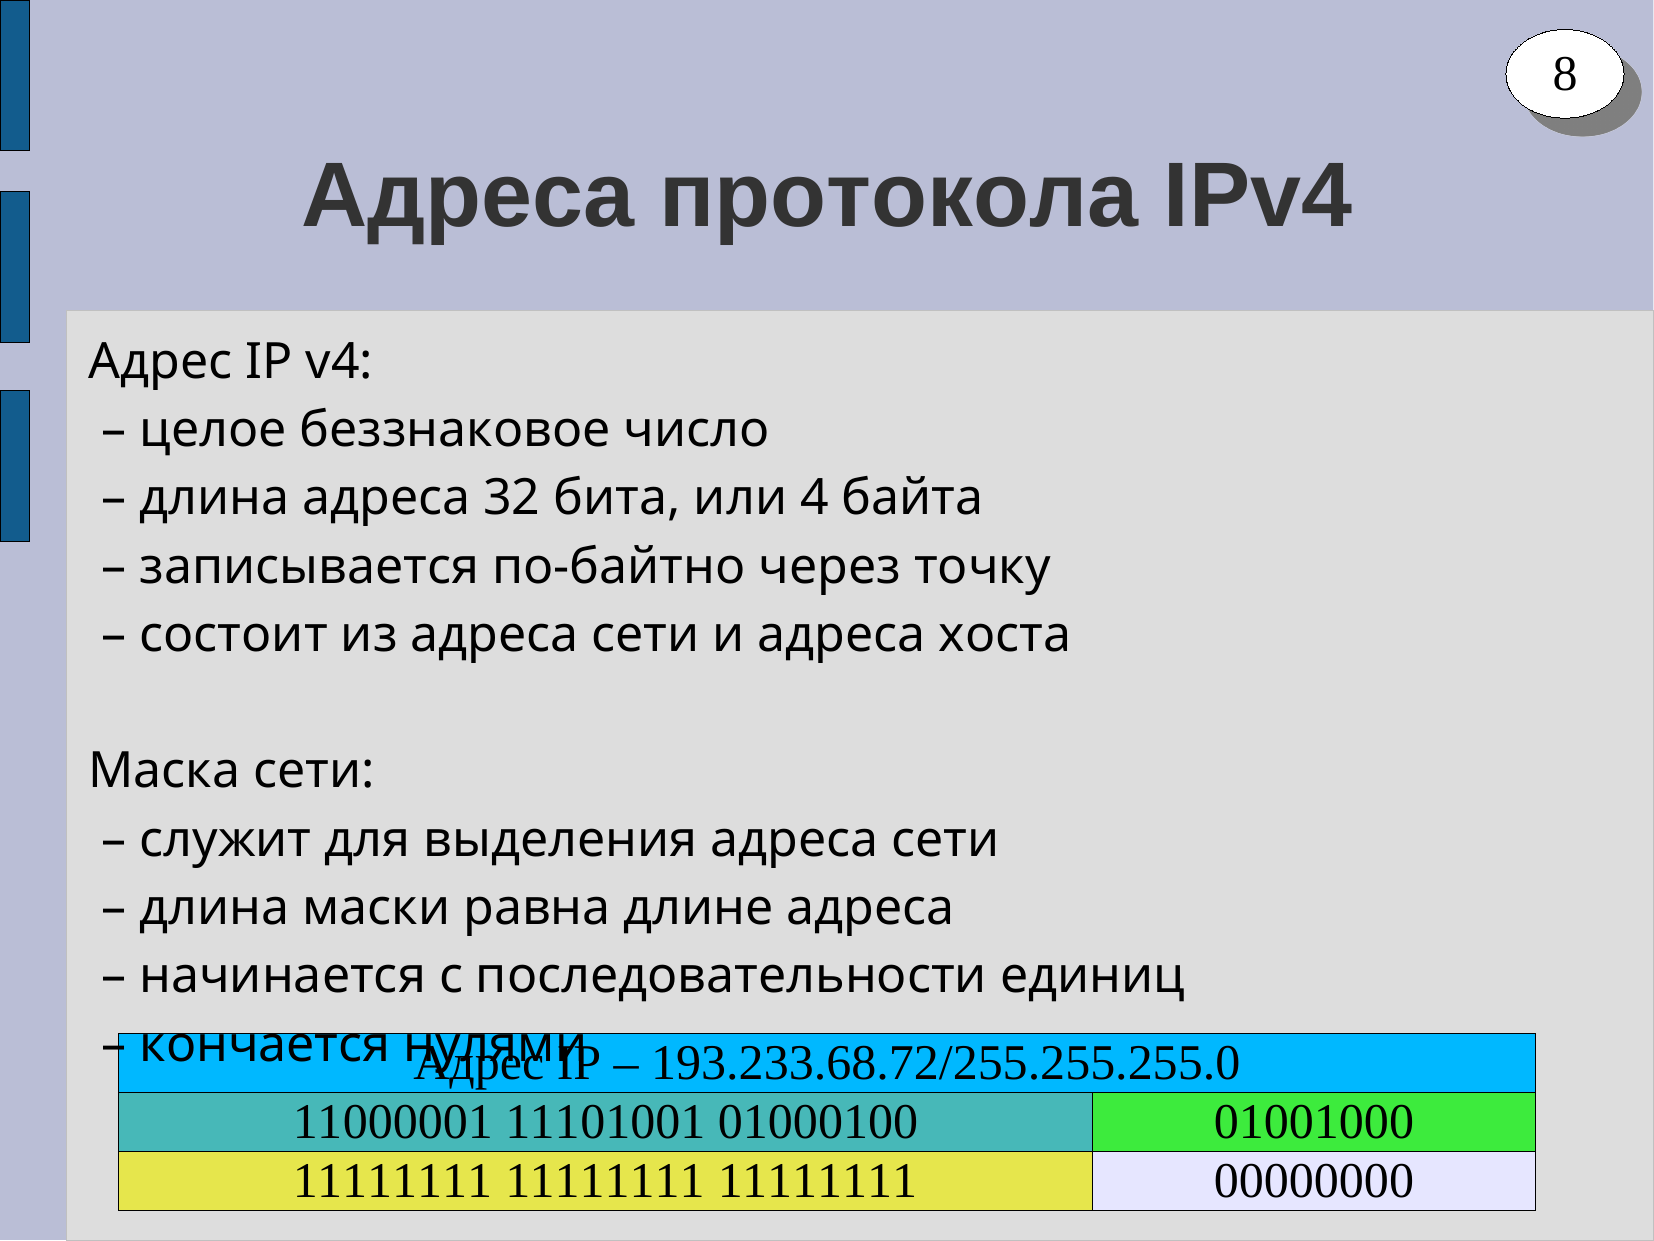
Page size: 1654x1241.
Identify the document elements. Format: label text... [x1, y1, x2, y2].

title Адреса протокола IPv4 [121, 91, 1534, 299]
text_box 00000000 [1092, 1151, 1536, 1211]
text_box Адрес IP v4: – целое беззнаковое число – длина адреса 32 бита, или 4 байта – записывается по-байтно через точку – состоит из адреса сети и адреса хоста Маска сети: – служит для выделения адреса сети – длина маски равна длине адреса – начинается с последовательности единиц – кончается нулями [88, 324, 1565, 995]
text_box 8 [1505, 29, 1625, 119]
text_box 11000001 11101001 01000100 [118, 1092, 1092, 1151]
text_box Адрес IP – 193.233.68.72/255.255.255.0 [118, 1033, 1536, 1092]
text_box 01001000 [1092, 1092, 1536, 1151]
text_box 11111111 11111111 11111111 [118, 1151, 1092, 1211]
